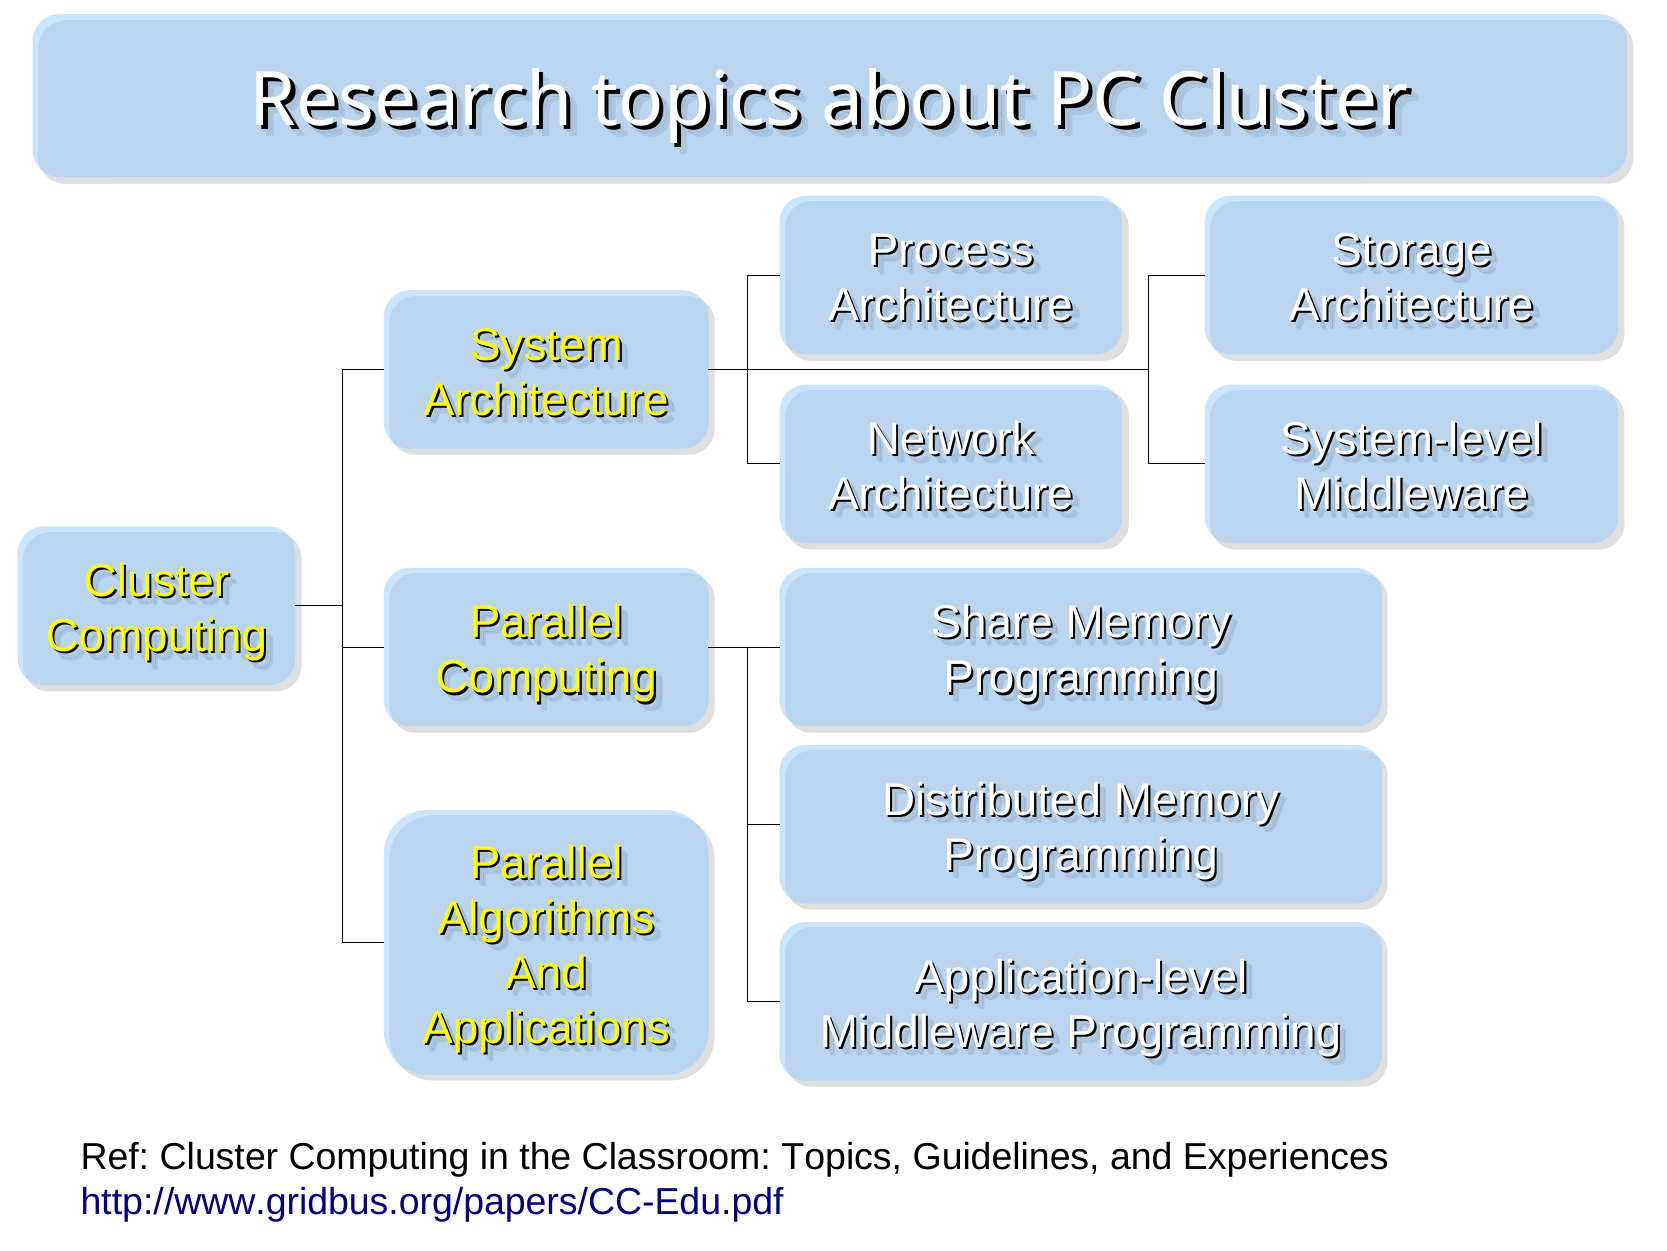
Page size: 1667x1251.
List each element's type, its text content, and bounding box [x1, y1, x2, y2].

text_box Distributed Memory Programming [779, 744, 1382, 904]
text_box System-level Middleware [1204, 384, 1619, 544]
text_box System Architecture [383, 290, 709, 449]
text_box Application-level Middleware Programming [779, 922, 1382, 1081]
text_box Ref: Cluster Computing in the Classroom: Topics, Guidelines, and Experiences http://www.gridbus.org/papers/CC-Edu.pdf [65, 1124, 1601, 1230]
text_box Storage Architecture [1204, 195, 1619, 355]
text_box Cluster Computing [17, 526, 296, 686]
text_box Research topics about PC Cluster [32, 14, 1628, 178]
text_box Parallel Computing [383, 567, 709, 727]
text_box Process Architecture [779, 195, 1123, 355]
text_box Parallel Algorithms And Applications [383, 809, 709, 1075]
text_box Share Memory Programming [779, 567, 1382, 727]
text_box Network Architecture [779, 384, 1123, 544]
